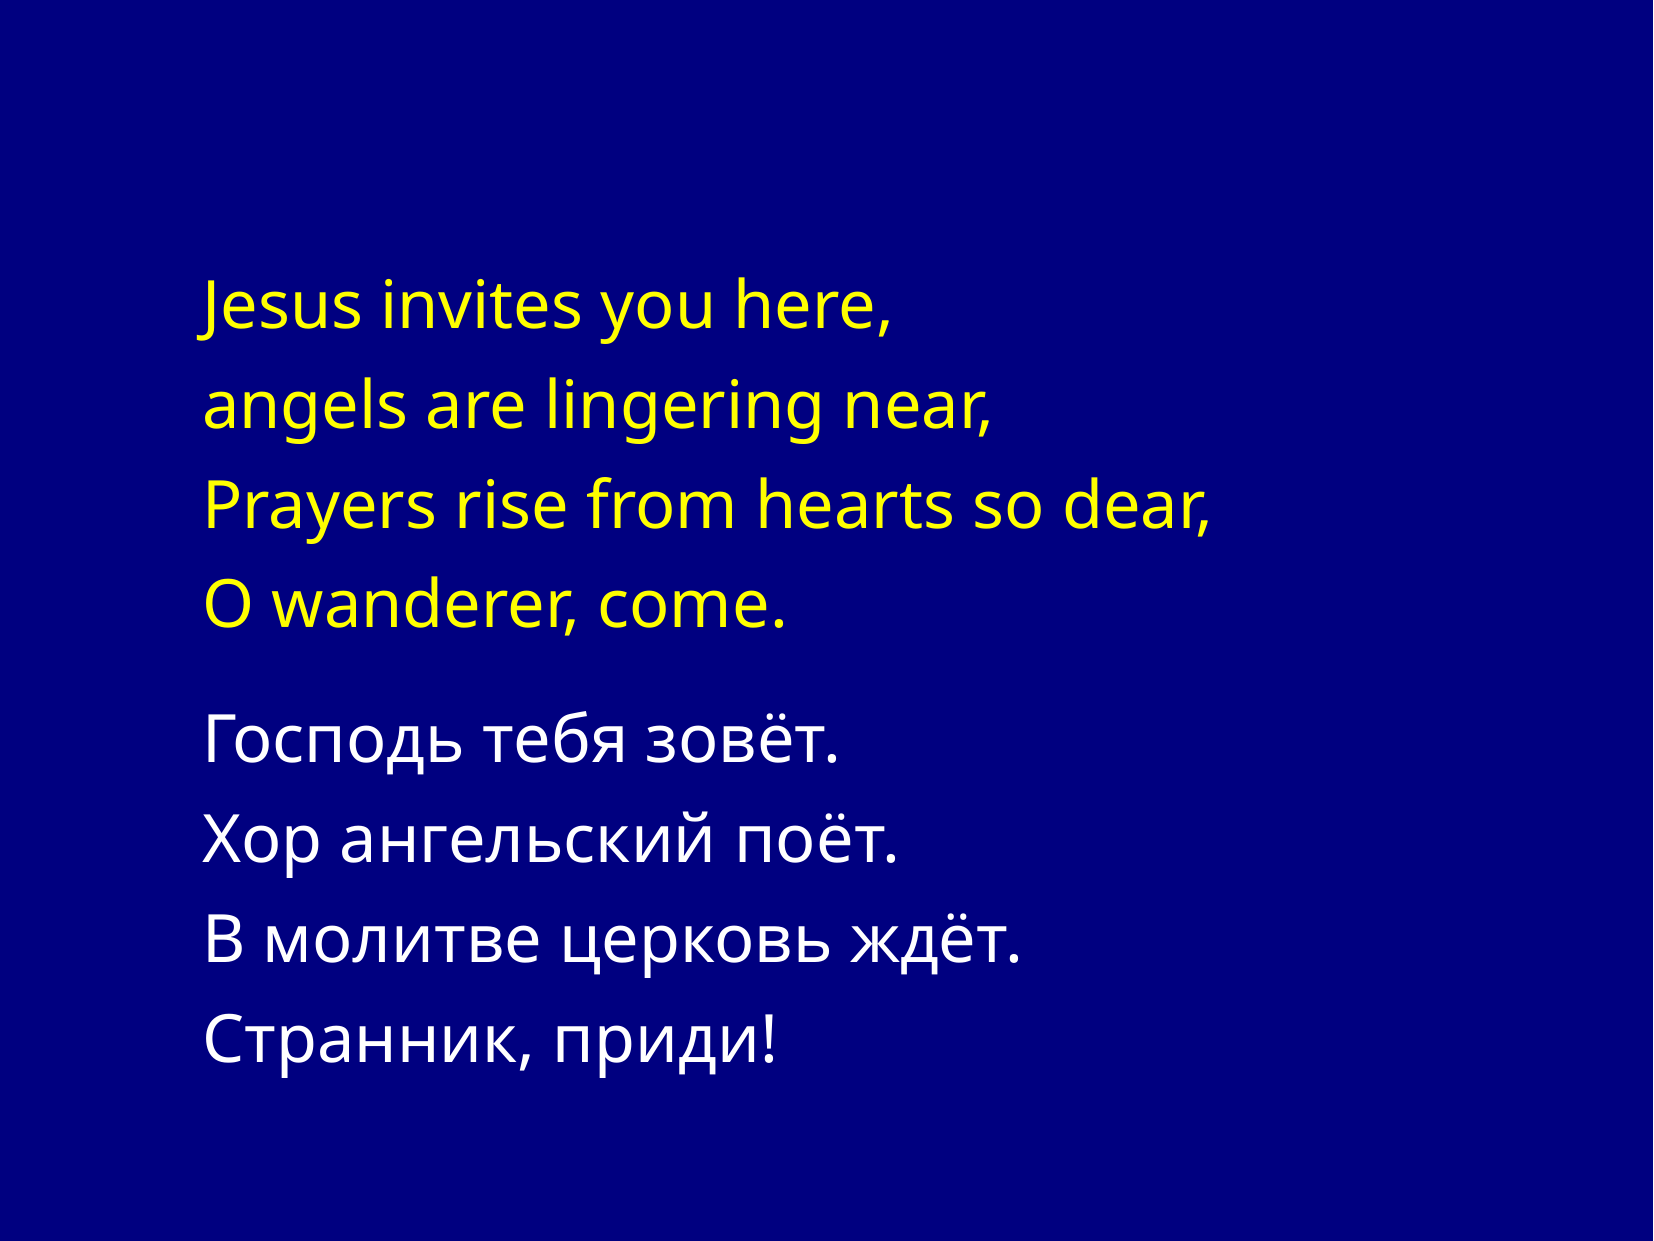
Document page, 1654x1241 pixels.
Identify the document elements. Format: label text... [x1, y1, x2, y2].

text_box Jesus invites you here, angels are lingering near, Prayers rise from hearts so dear, O wanderer, come. [75, 150, 1576, 638]
text_box Господь тебя зовёт. Хор ангельский поёт. В молитве церковь ждёт. Странник, приди! [75, 675, 1576, 1163]
